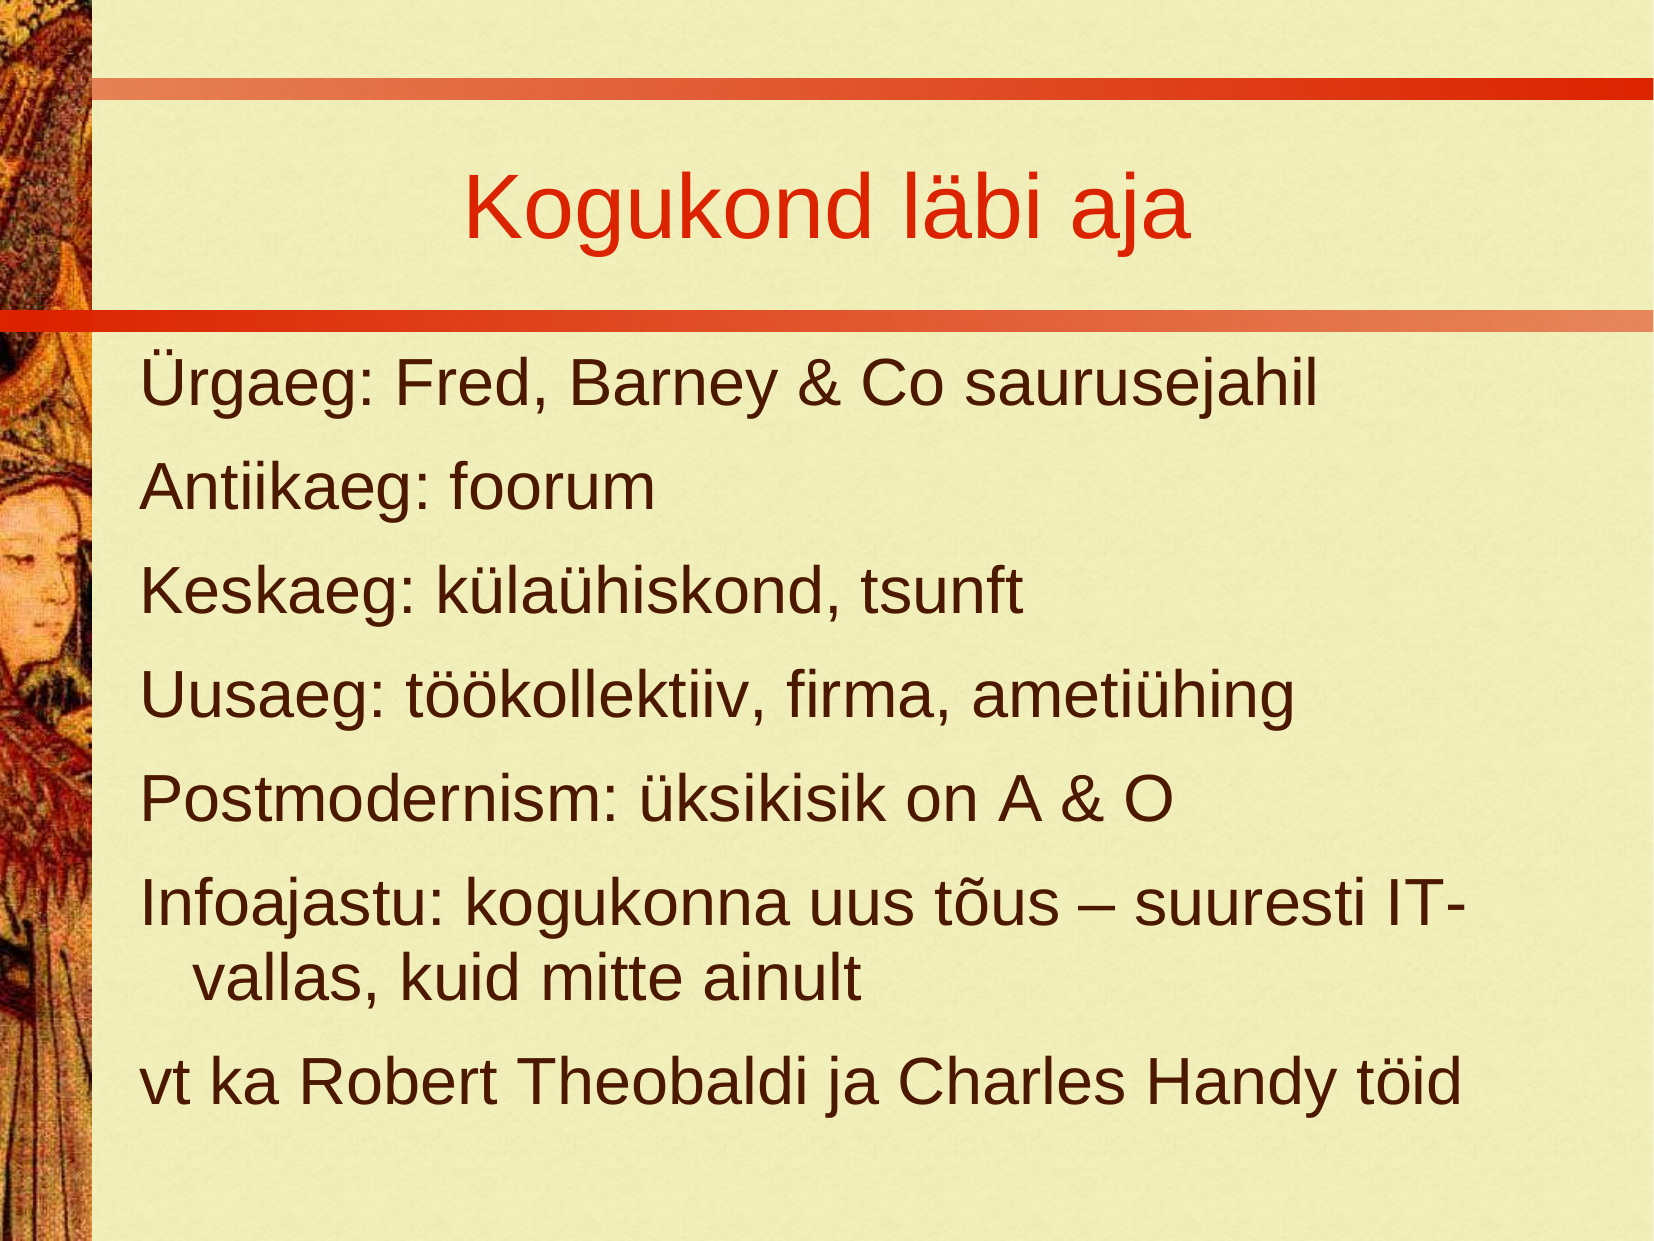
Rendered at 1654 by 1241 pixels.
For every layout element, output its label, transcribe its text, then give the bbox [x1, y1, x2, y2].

title Kogukond läbi aja [121, 102, 1534, 311]
list Ürgaeg: Fred, Barney & Co saurusejahil Antiikaeg: foorum Keskaeg: külaühiskond, tsunft Uusaeg: töökollektiiv, firma, ametiühing Postmodernism: üksikisik on A & O Infoajastu: kogukonna uus tõus – suuresti IT-vallas, kuid mitte ainult vt ka Robert Theobaldi ja Charles Handy töid [121, 344, 1534, 1127]
picture [0, 0, 1654, 310]
picture [0, 332, 1654, 1241]
